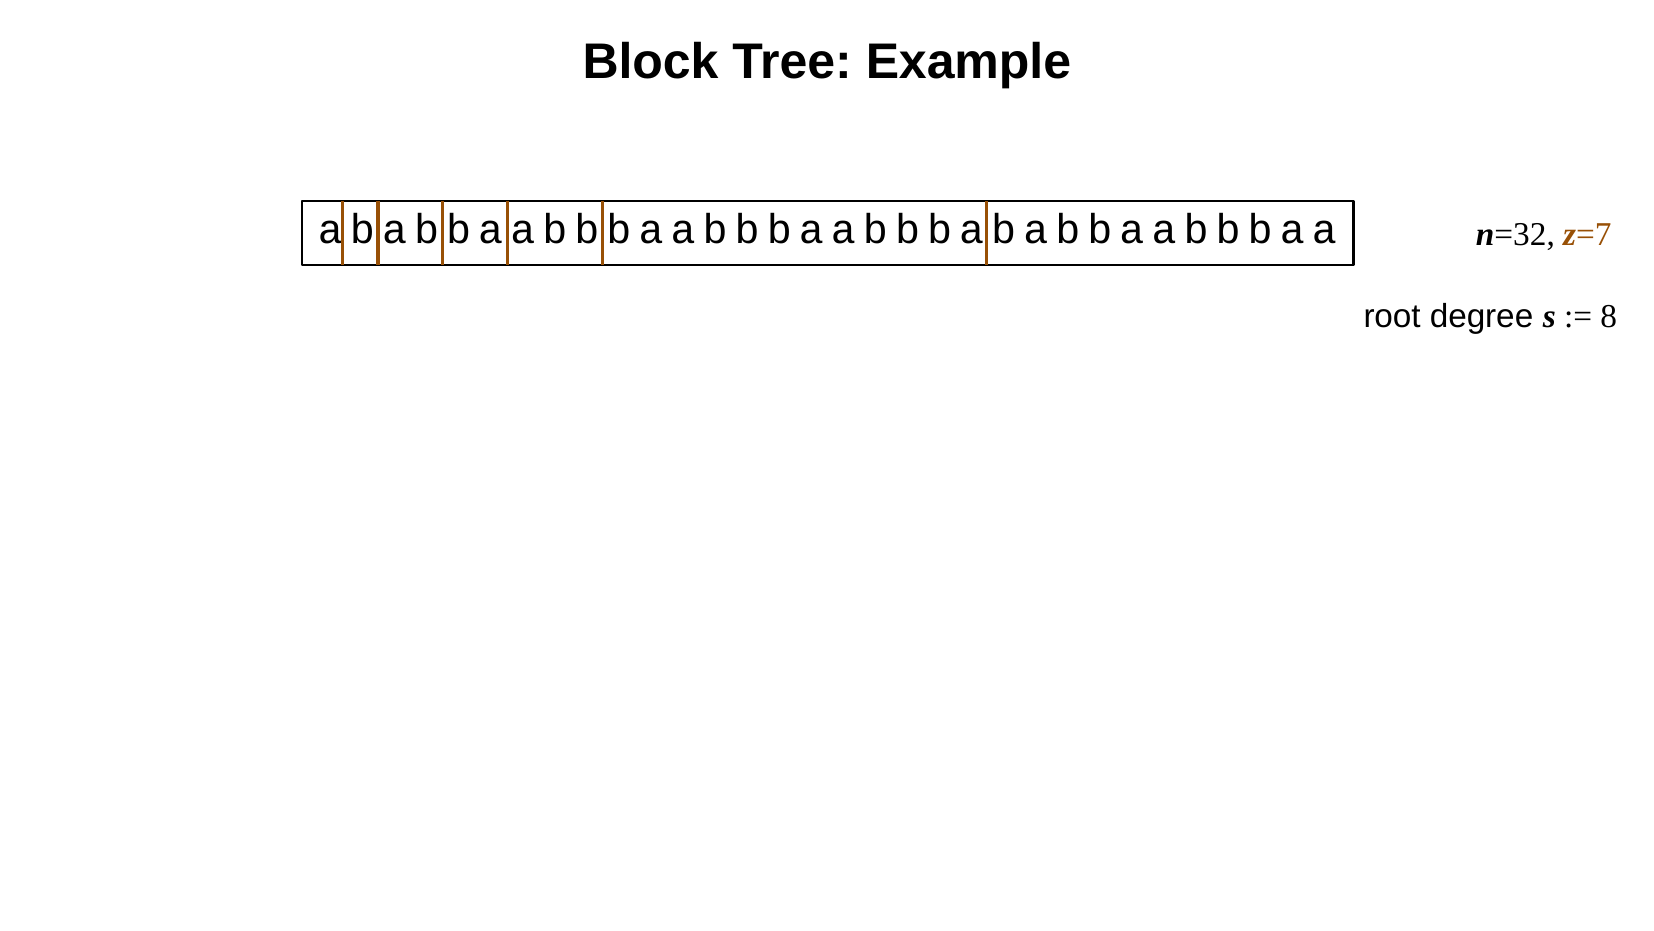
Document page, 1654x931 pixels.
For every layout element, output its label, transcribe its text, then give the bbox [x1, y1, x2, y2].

text_box ababbaabbbaabbbaabbbababbaabbbaa [444, 200, 508, 265]
text_box ababbaabbbaabbbaabbbababbaabbbaa [988, 200, 1354, 265]
text_box ababbaabbbaabbbaabbbababbaabbbaa [344, 200, 379, 265]
text_box ababbaabbbaabbbaabbbababbaabbbaa [604, 200, 987, 265]
text_box Block Tree: Example [567, 0, 1087, 125]
text_box root degree s := 8 [1348, 290, 1632, 343]
text_box ababbaabbbaabbbaabbbababbaabbbaa [302, 200, 343, 265]
text_box n=32, z=7 [1461, 207, 1627, 260]
text_box ababbaabbbaabbbaabbbababbaabbbaa [509, 200, 603, 265]
text_box ababbaabbbaabbbaabbbababbaabbbaa [380, 200, 443, 265]
